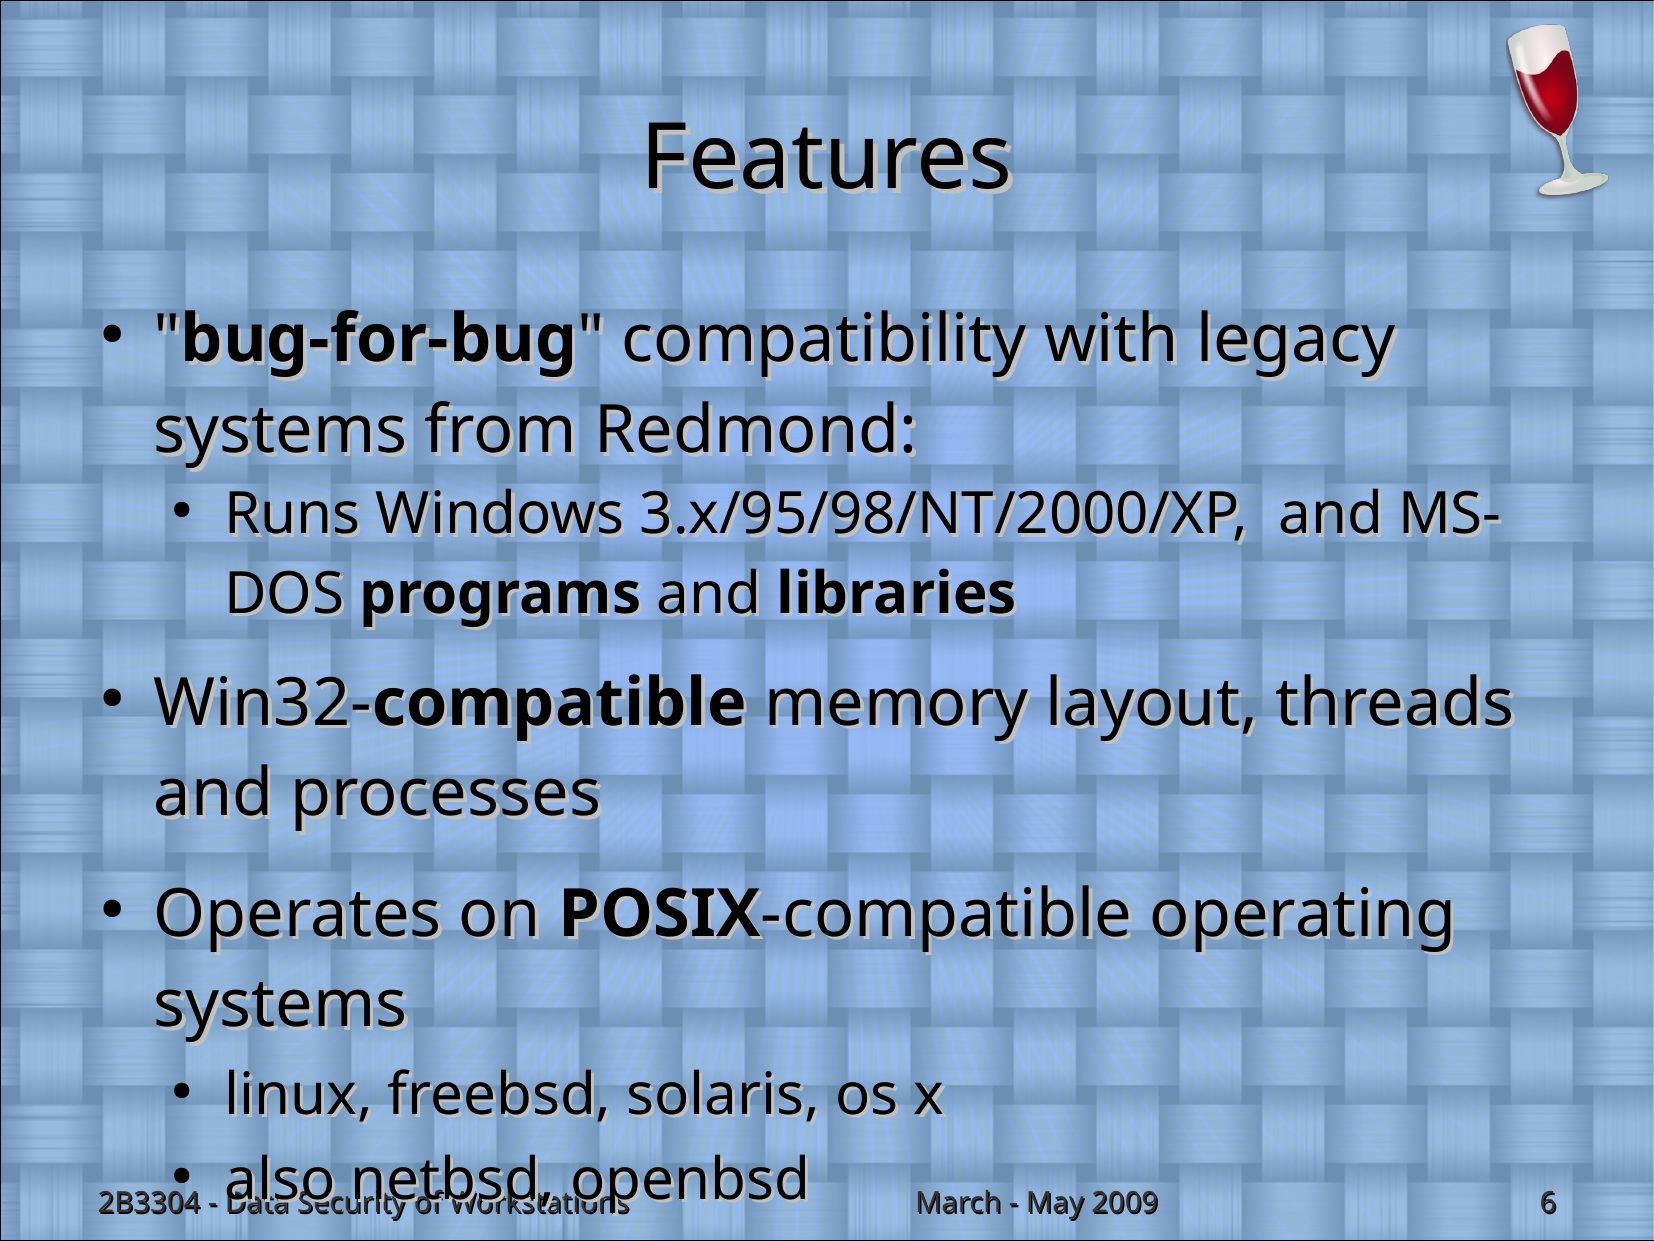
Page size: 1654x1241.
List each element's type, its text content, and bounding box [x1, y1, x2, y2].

list "bug-for-bug" compatibility with legacy systems from Redmond: Runs Windows 3.x/95/98/NT/2000/XP, and MS-DOS programs and libraries Win32-compatible memory layout, threads and processes Operates on POSIX-compatible operating systems linux, freebsd, solaris, os x also netbsd, openbsd [82, 290, 1571, 1241]
picture [1506, 23, 1620, 201]
title Features [82, 56, 1571, 250]
